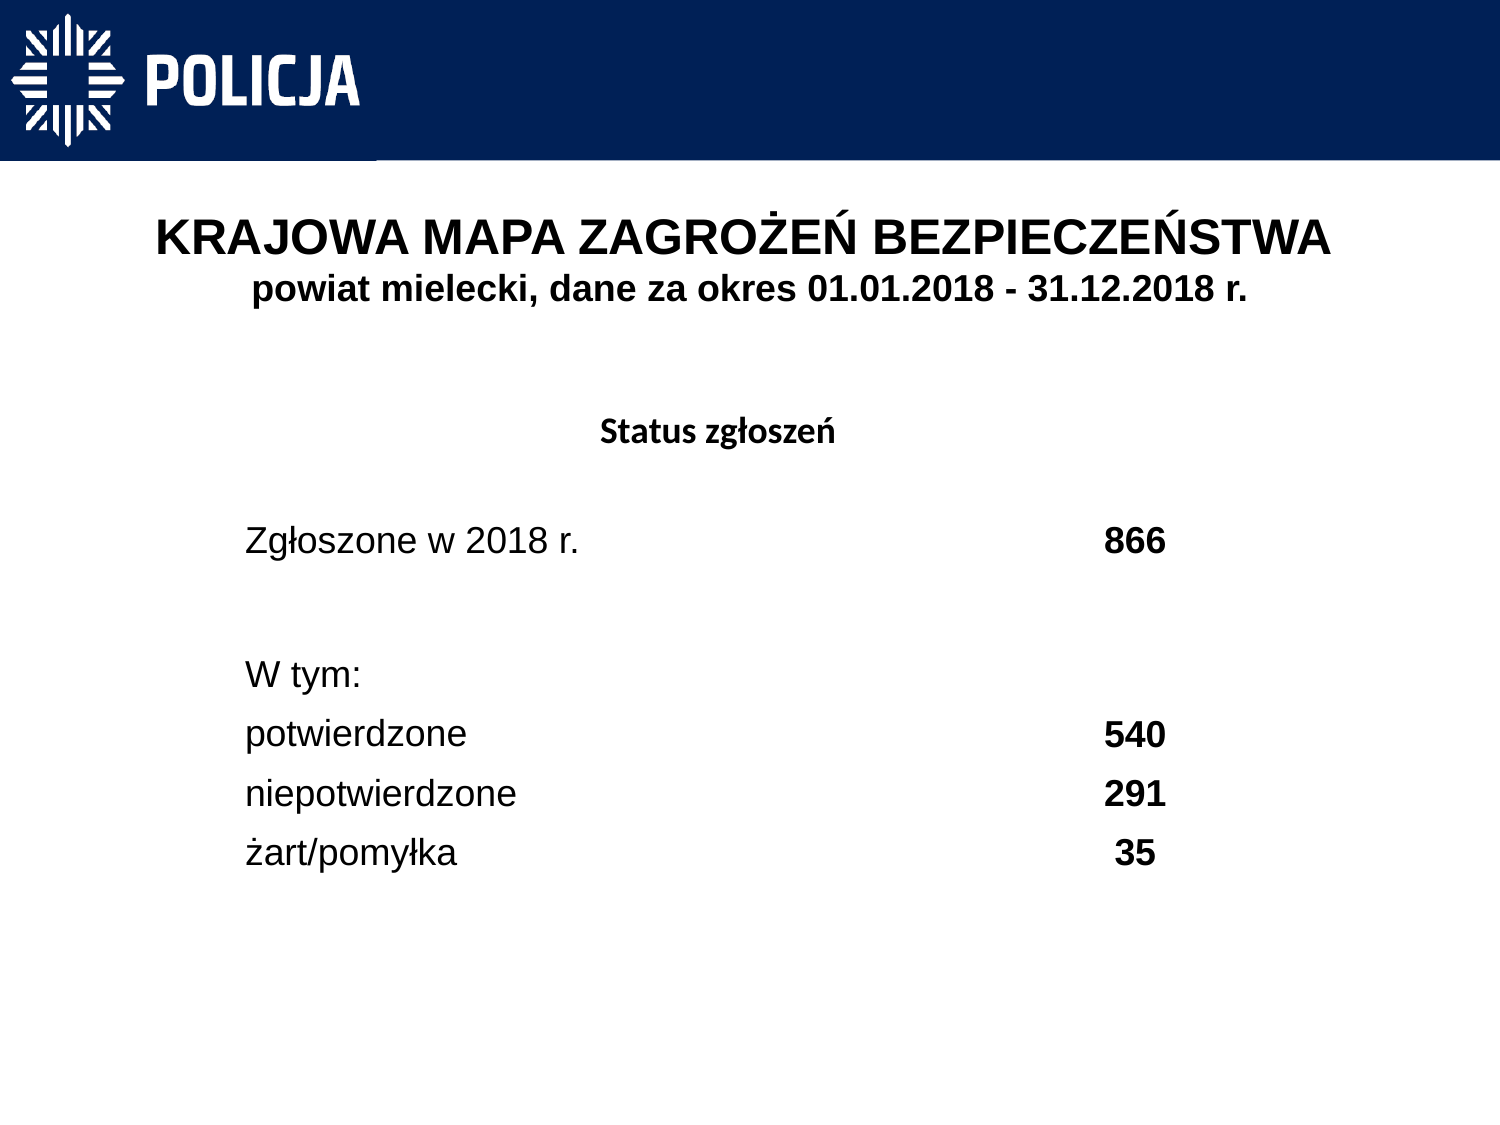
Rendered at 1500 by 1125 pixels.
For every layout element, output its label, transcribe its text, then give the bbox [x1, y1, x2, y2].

text_box Status zgłoszeń [585, 398, 851, 480]
table_cell 540 291 35 [977, 568, 1294, 881]
table_header Zgłoszone w 2018 r. [230, 480, 977, 568]
table_header 866 [977, 480, 1294, 568]
table_cell W tym: potwierdzone niepotwierdzone żart/pomyłka [230, 568, 977, 881]
text_box [360, 0, 1500, 161]
text_box KRAJOWA MAPA ZAGROŻEŃ BEZPIECZEŃSTWA powiat mielecki, dane za okres 01.01.2018 - 31.12.2018 r. [74, 219, 1425, 339]
picture [0, 0, 360, 161]
